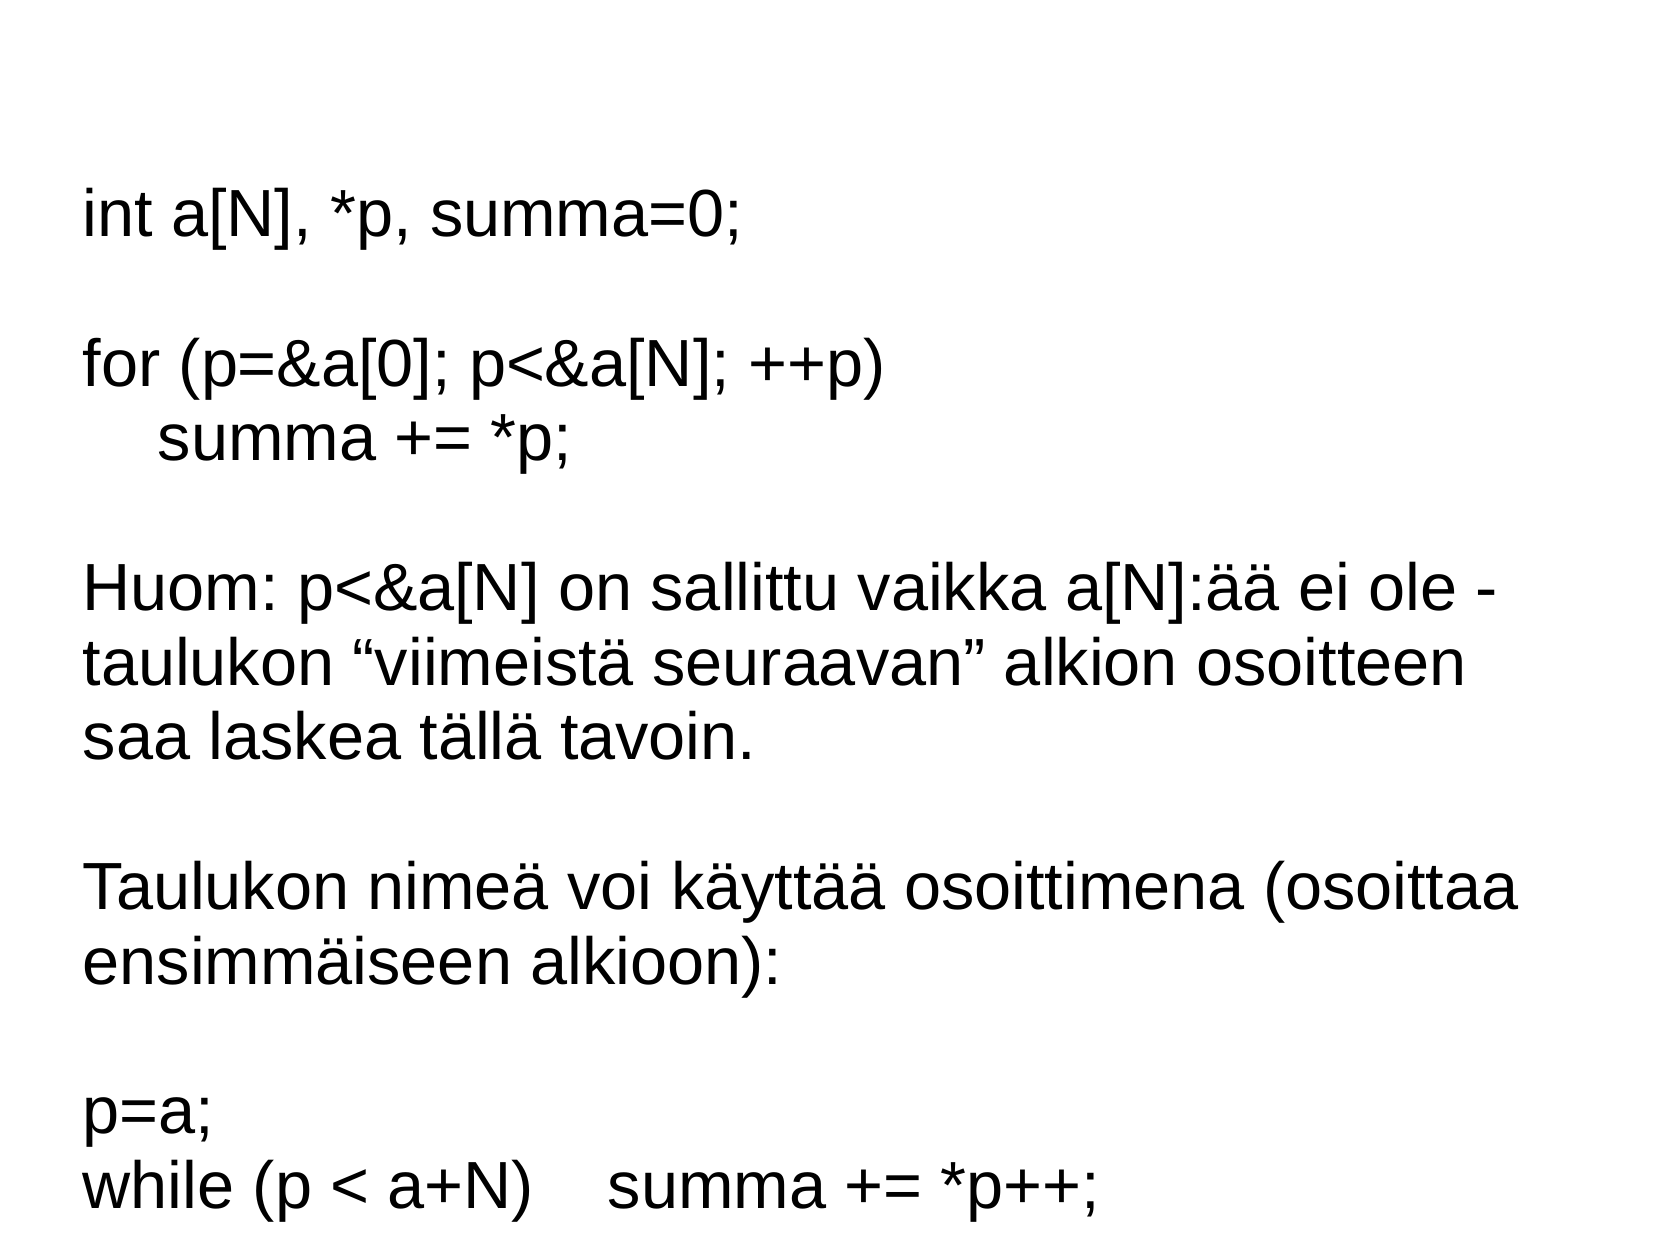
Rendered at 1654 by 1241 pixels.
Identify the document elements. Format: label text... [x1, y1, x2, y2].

text_box int a[N], *p, summa=0; for (p=&a[0]; p<&a[N]; ++p) summa += *p; Huom: p<&a[N] on sallittu vaikka a[N]:ää ei ole - taulukon “viimeistä seuraavan” alkion osoitteen saa laskea tällä tavoin. Taulukon nimeä voi käyttää osoittimena (osoittaa ensimmäiseen alkioon): p=a; while (p < a+N) summa += *p++; [82, 176, 1571, 1223]
